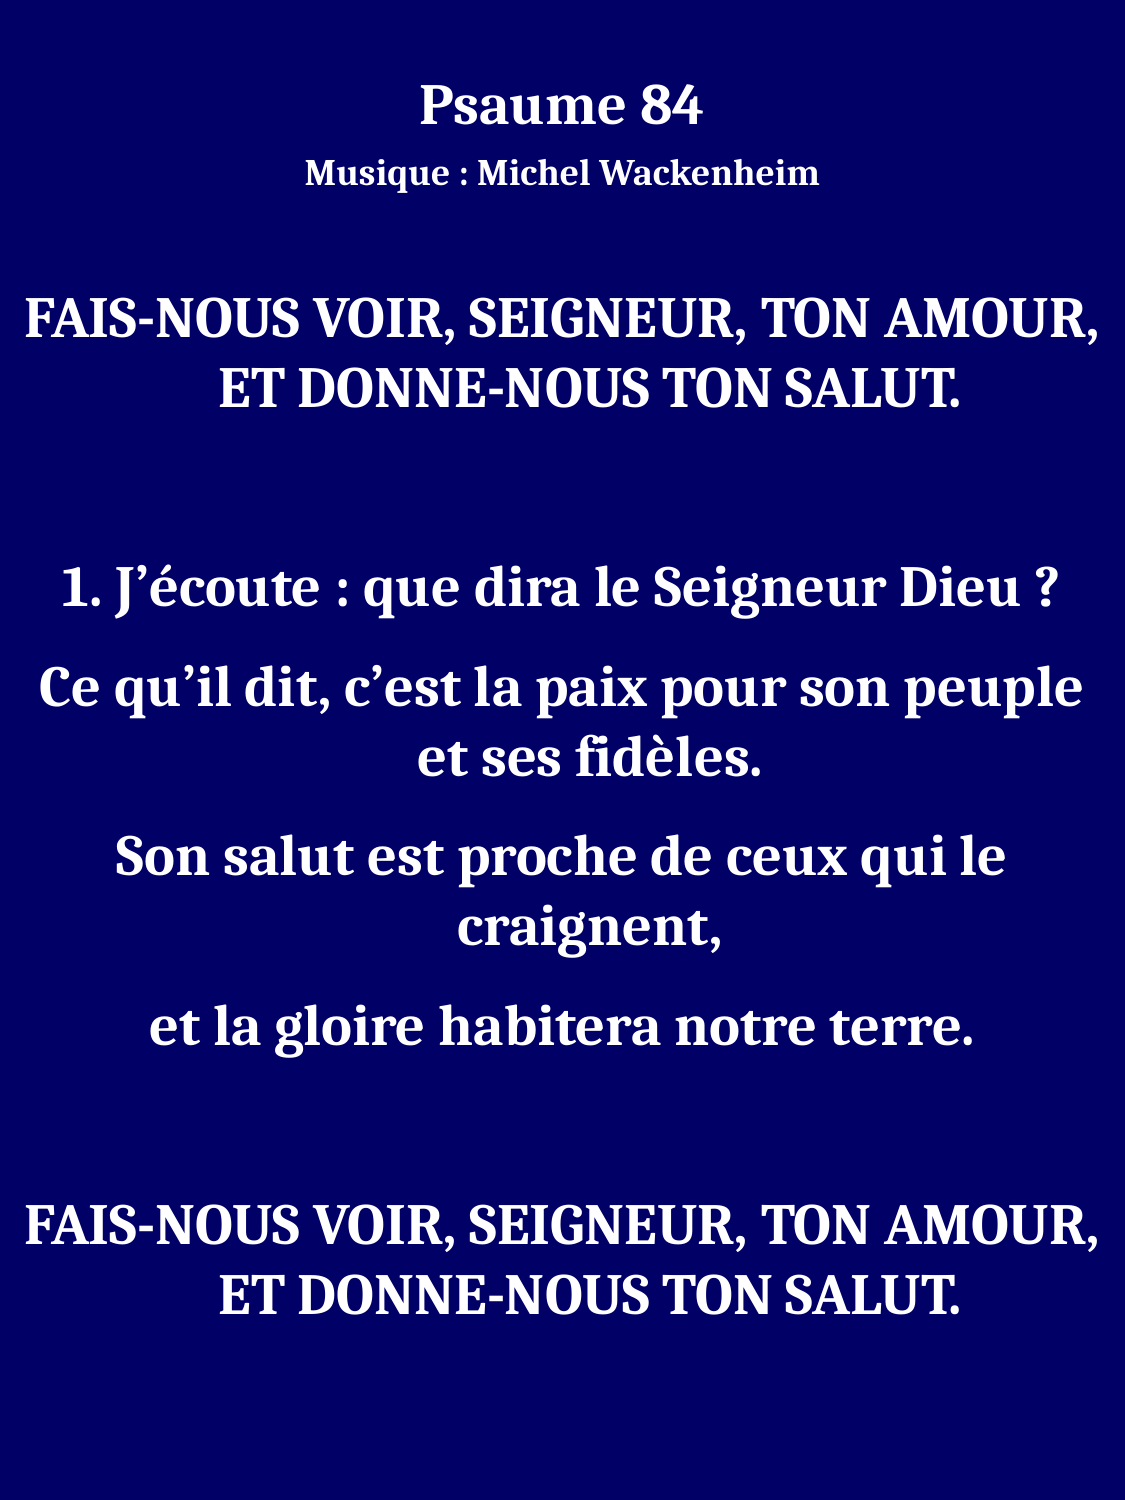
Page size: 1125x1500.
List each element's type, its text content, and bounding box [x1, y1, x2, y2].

text_box Psaume 84 Musique : Michel Wackenheim FAIS-NOUS VOIR, SEIGNEUR, TON AMOUR, ET DONNE-NOUS TON SALUT. 1. J’écoute : que dira le Seigneur Dieu ? Ce qu’il dit, c’est la paix pour son peuple et ses fidèles. Son salut est proche de ceux qui le craignent, et la gloire habitera notre terre. FAIS-NOUS VOIR, SEIGNEUR, TON AMOUR, ET DONNE-NOUS TON SALUT. [0, 59, 1125, 1382]
